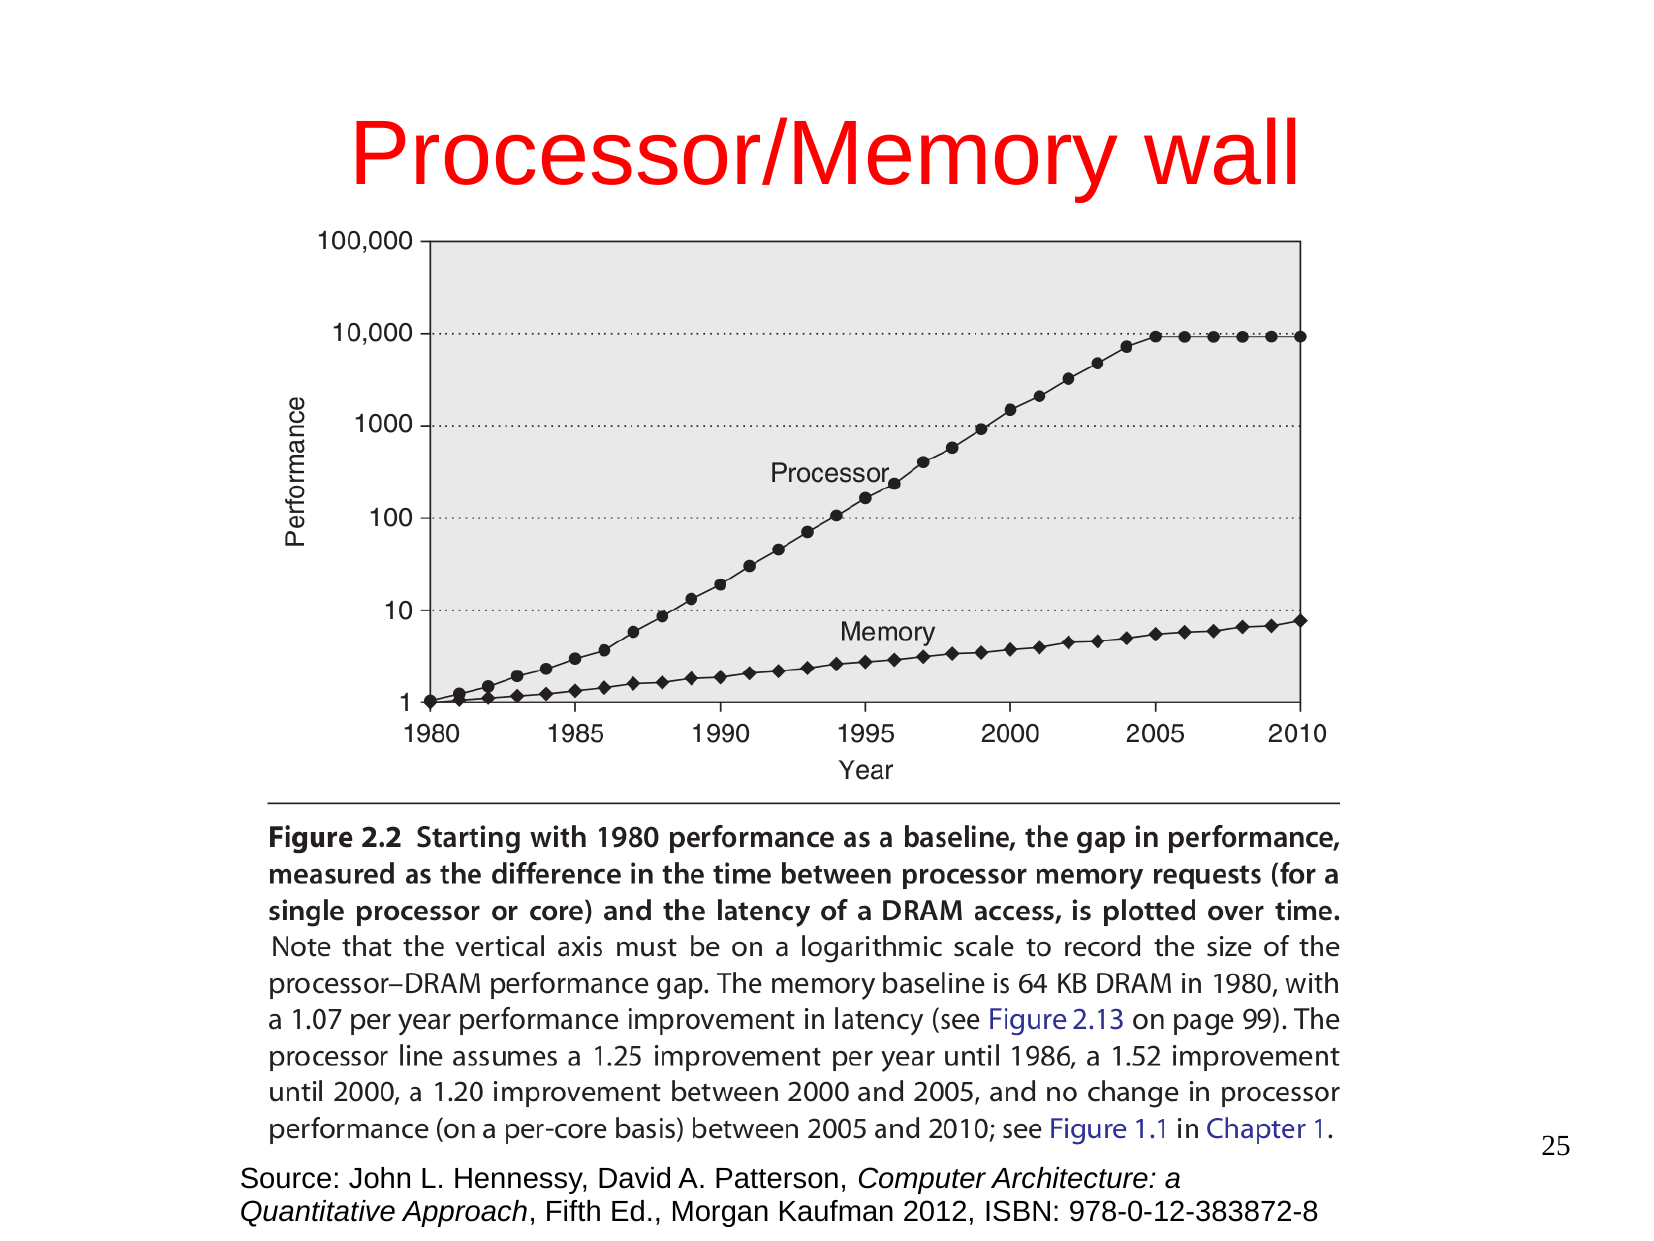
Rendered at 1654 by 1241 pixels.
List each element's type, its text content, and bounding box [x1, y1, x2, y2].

text_box Source: John L. Hennessy, David A. Patterson, Computer Architecture: a Quantitative Approach, Fifth Ed., Morgan Kaufman 2012, ISBN: 978-0-12-383872-8 [225, 1154, 1351, 1235]
title Processor/Memory wall [82, 49, 1571, 257]
picture [256, 215, 1351, 1154]
